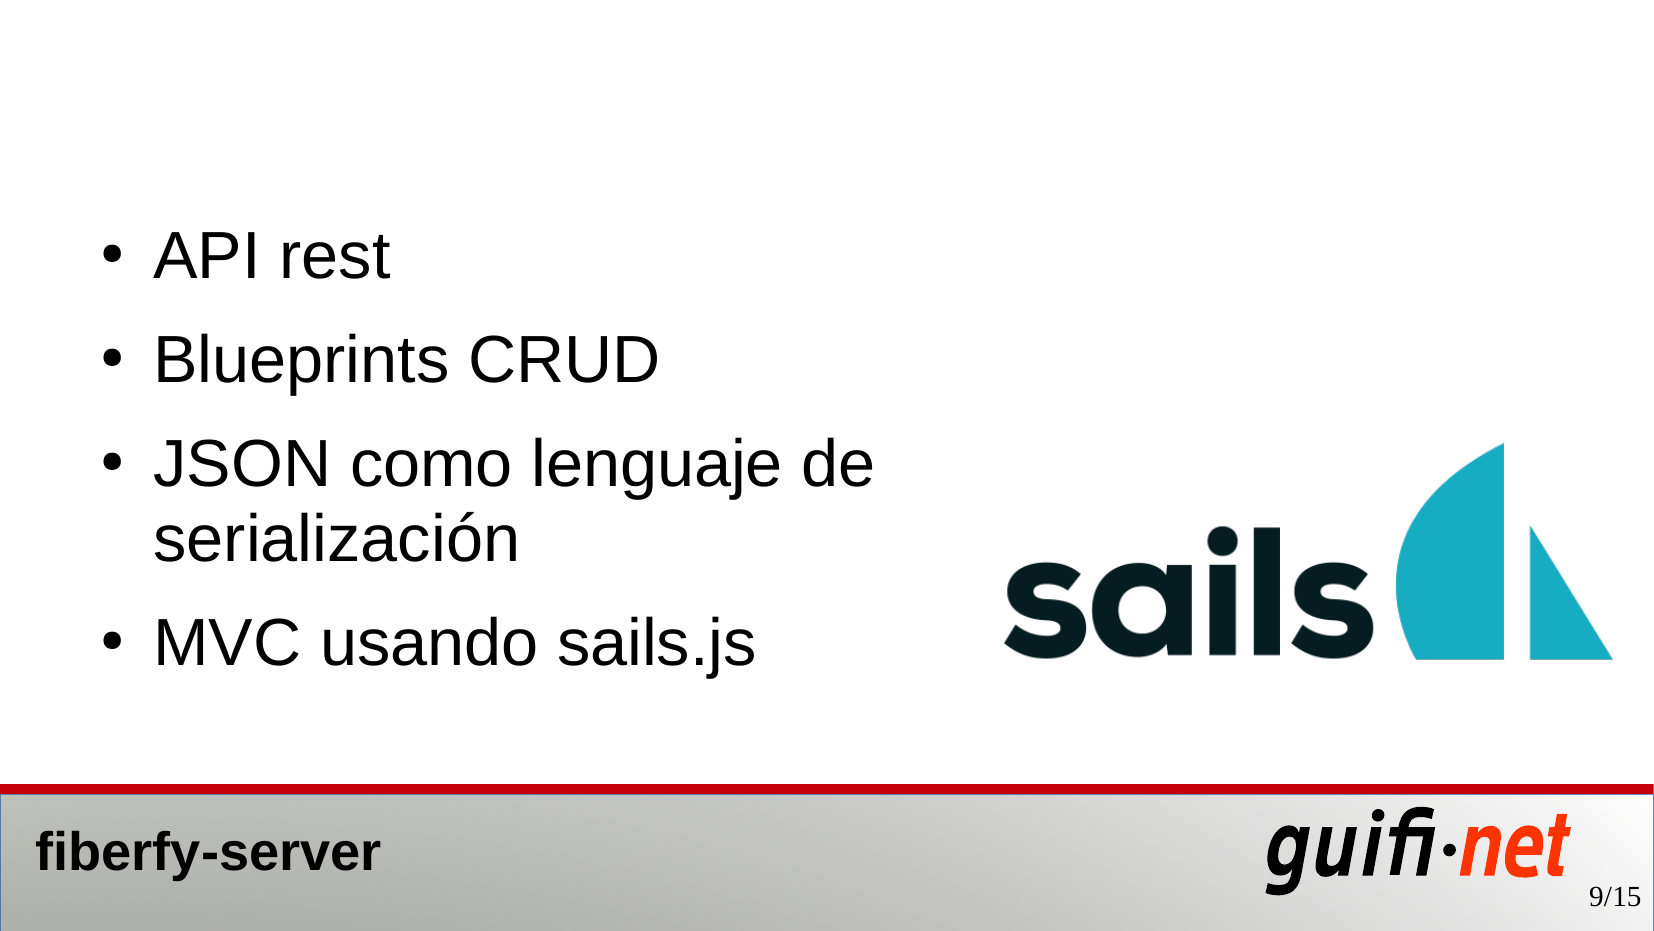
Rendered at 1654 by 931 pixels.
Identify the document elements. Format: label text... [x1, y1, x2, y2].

title fiberfy-server [35, 804, 1182, 898]
list API rest Blueprints CRUD JSON como lenguaje de serialización MVC usando sails.js [82, 217, 957, 758]
picture [997, 436, 1619, 671]
